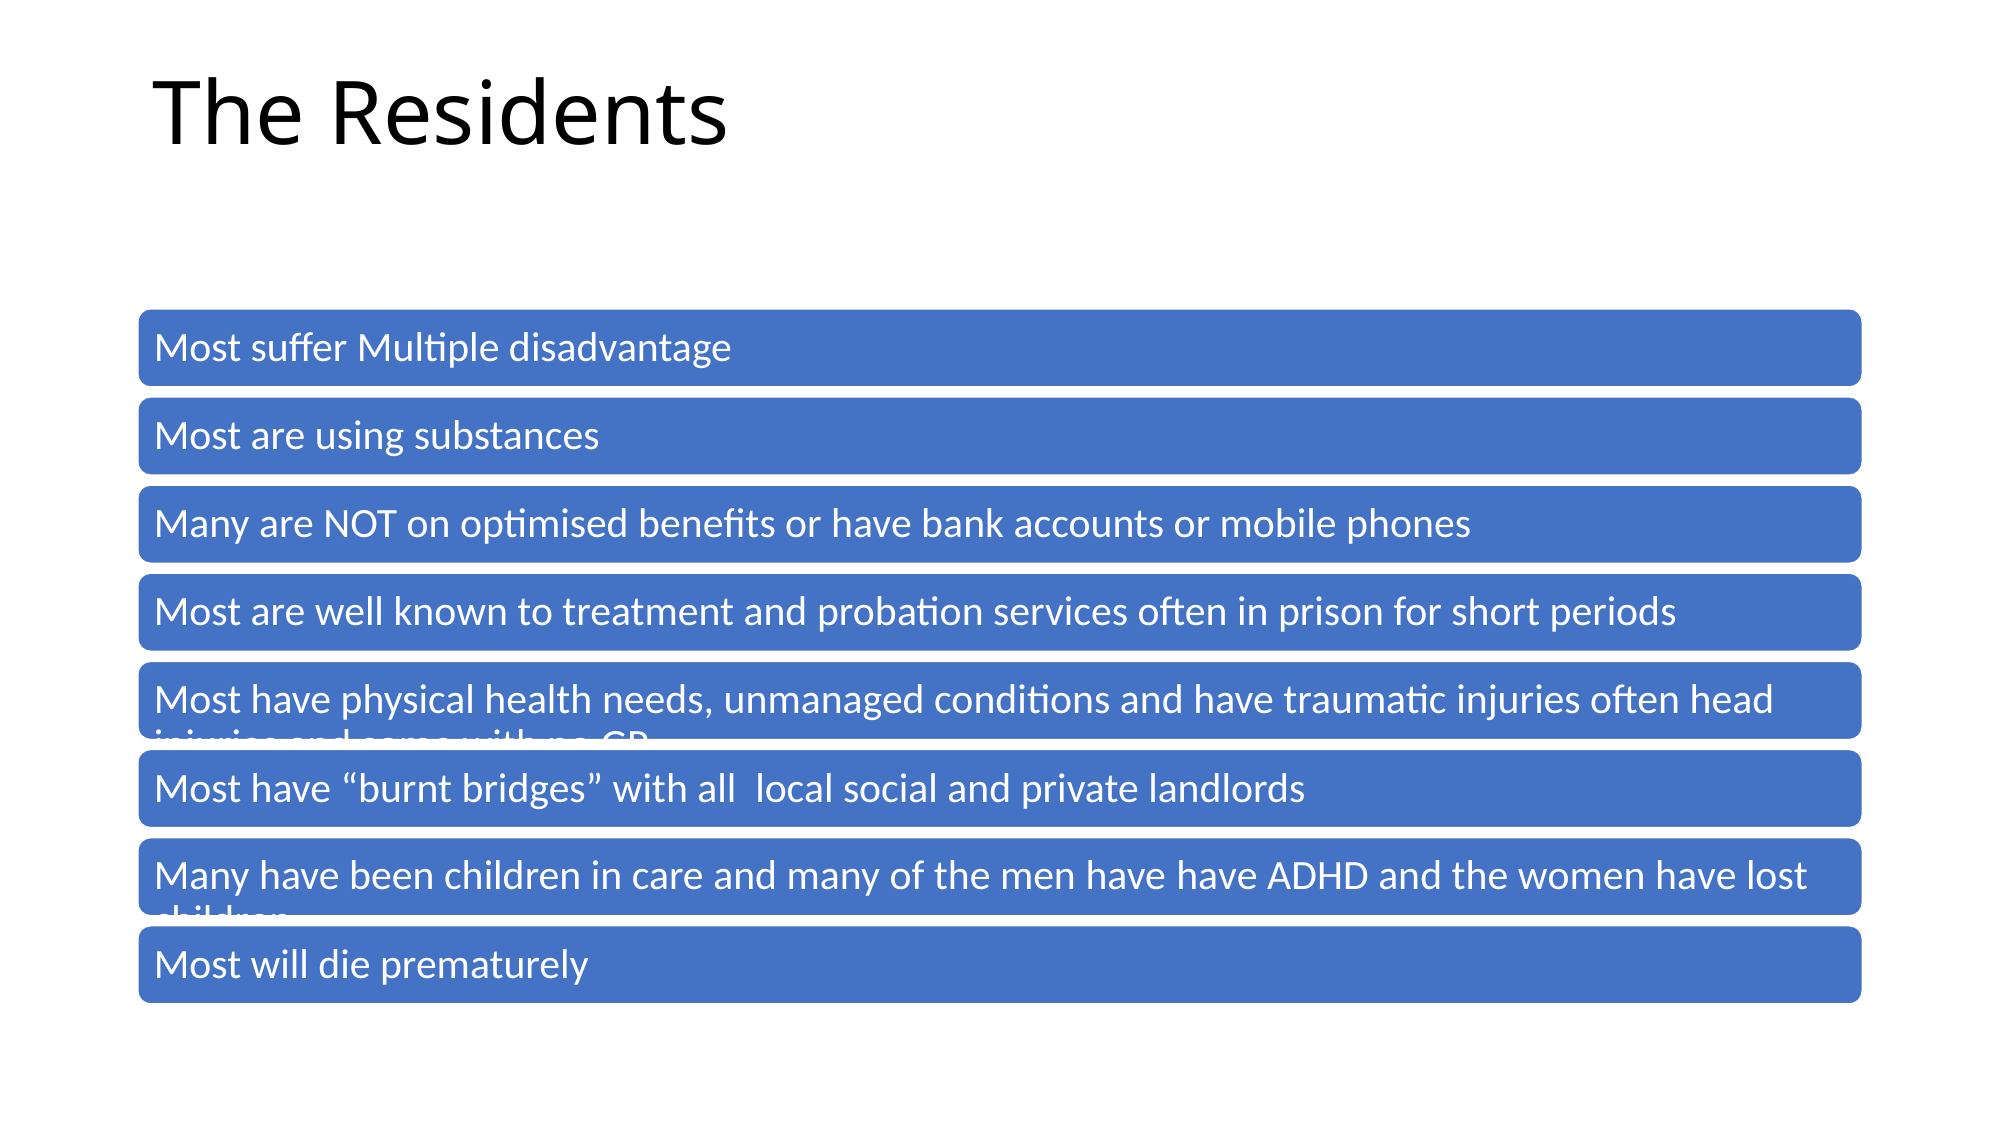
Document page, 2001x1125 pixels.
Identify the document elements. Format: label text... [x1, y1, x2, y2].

text_box Most are using substances [137, 396, 1863, 476]
text_box Many have been children in care and many of the men have have ADHD and the women have lost children [137, 837, 1863, 917]
text_box Many are NOT on optimised benefits or have bank accounts or mobile phones [137, 484, 1863, 564]
text_box Most have “burnt bridges” with all local social and private landlords [137, 749, 1863, 828]
text_box Most have physical health needs, unmanaged conditions and have traumatic injuries often head injuries and some with no GP [137, 661, 1863, 740]
text_box Most suffer Multiple disadvantage [137, 308, 1863, 388]
title The Residents [137, 59, 1863, 278]
text_box Most are well known to treatment and probation services often in prison for short periods [137, 572, 1863, 652]
text_box Most will die prematurely [137, 925, 1863, 1005]
